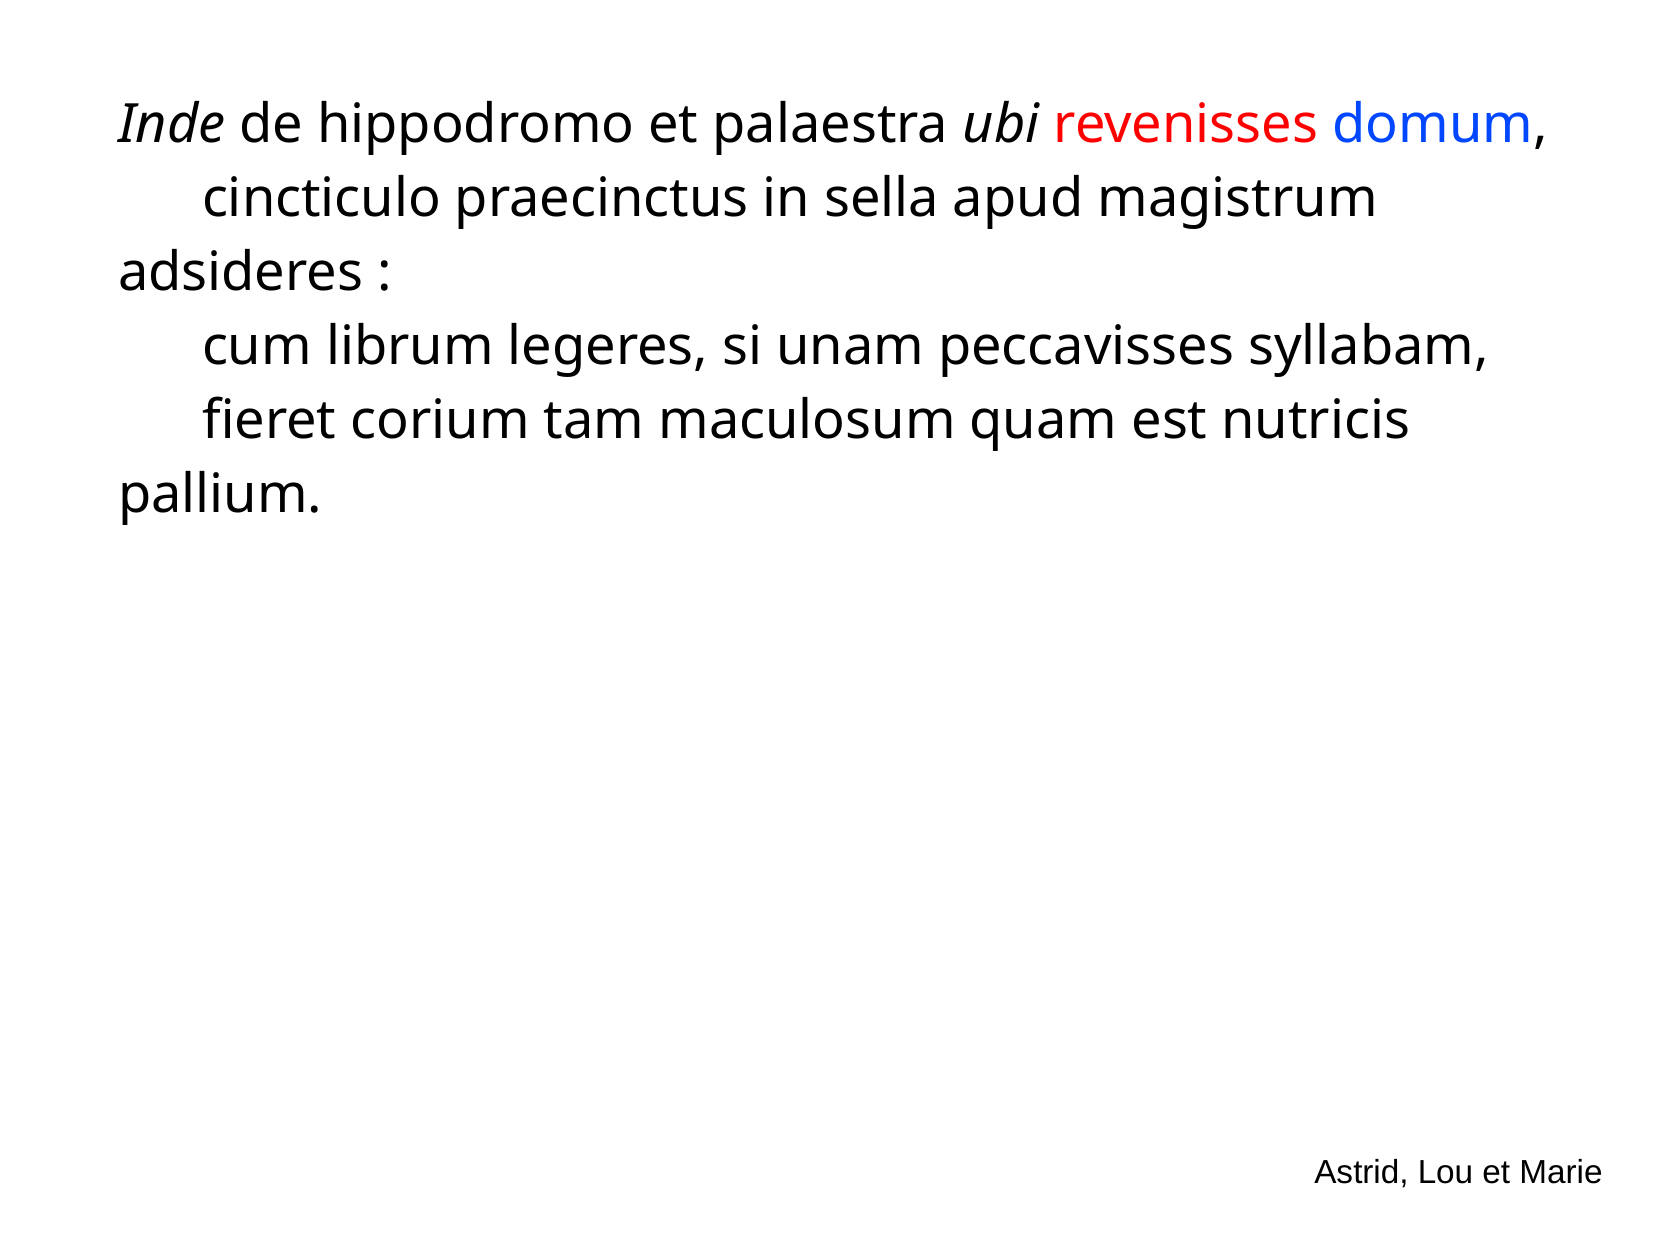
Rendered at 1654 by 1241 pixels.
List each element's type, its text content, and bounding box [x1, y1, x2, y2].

list Inde de hippodromo et palaestra ubi revenisses domum, cincticulo praecinctus in sella apud magistrum adsideres : cum librum legeres, si unam peccavisses syllabam, fieret corium tam maculosum quam est nutricis pallium. [118, 84, 1607, 1111]
text_box Astrid, Lou et Marie [1299, 1145, 1619, 1205]
